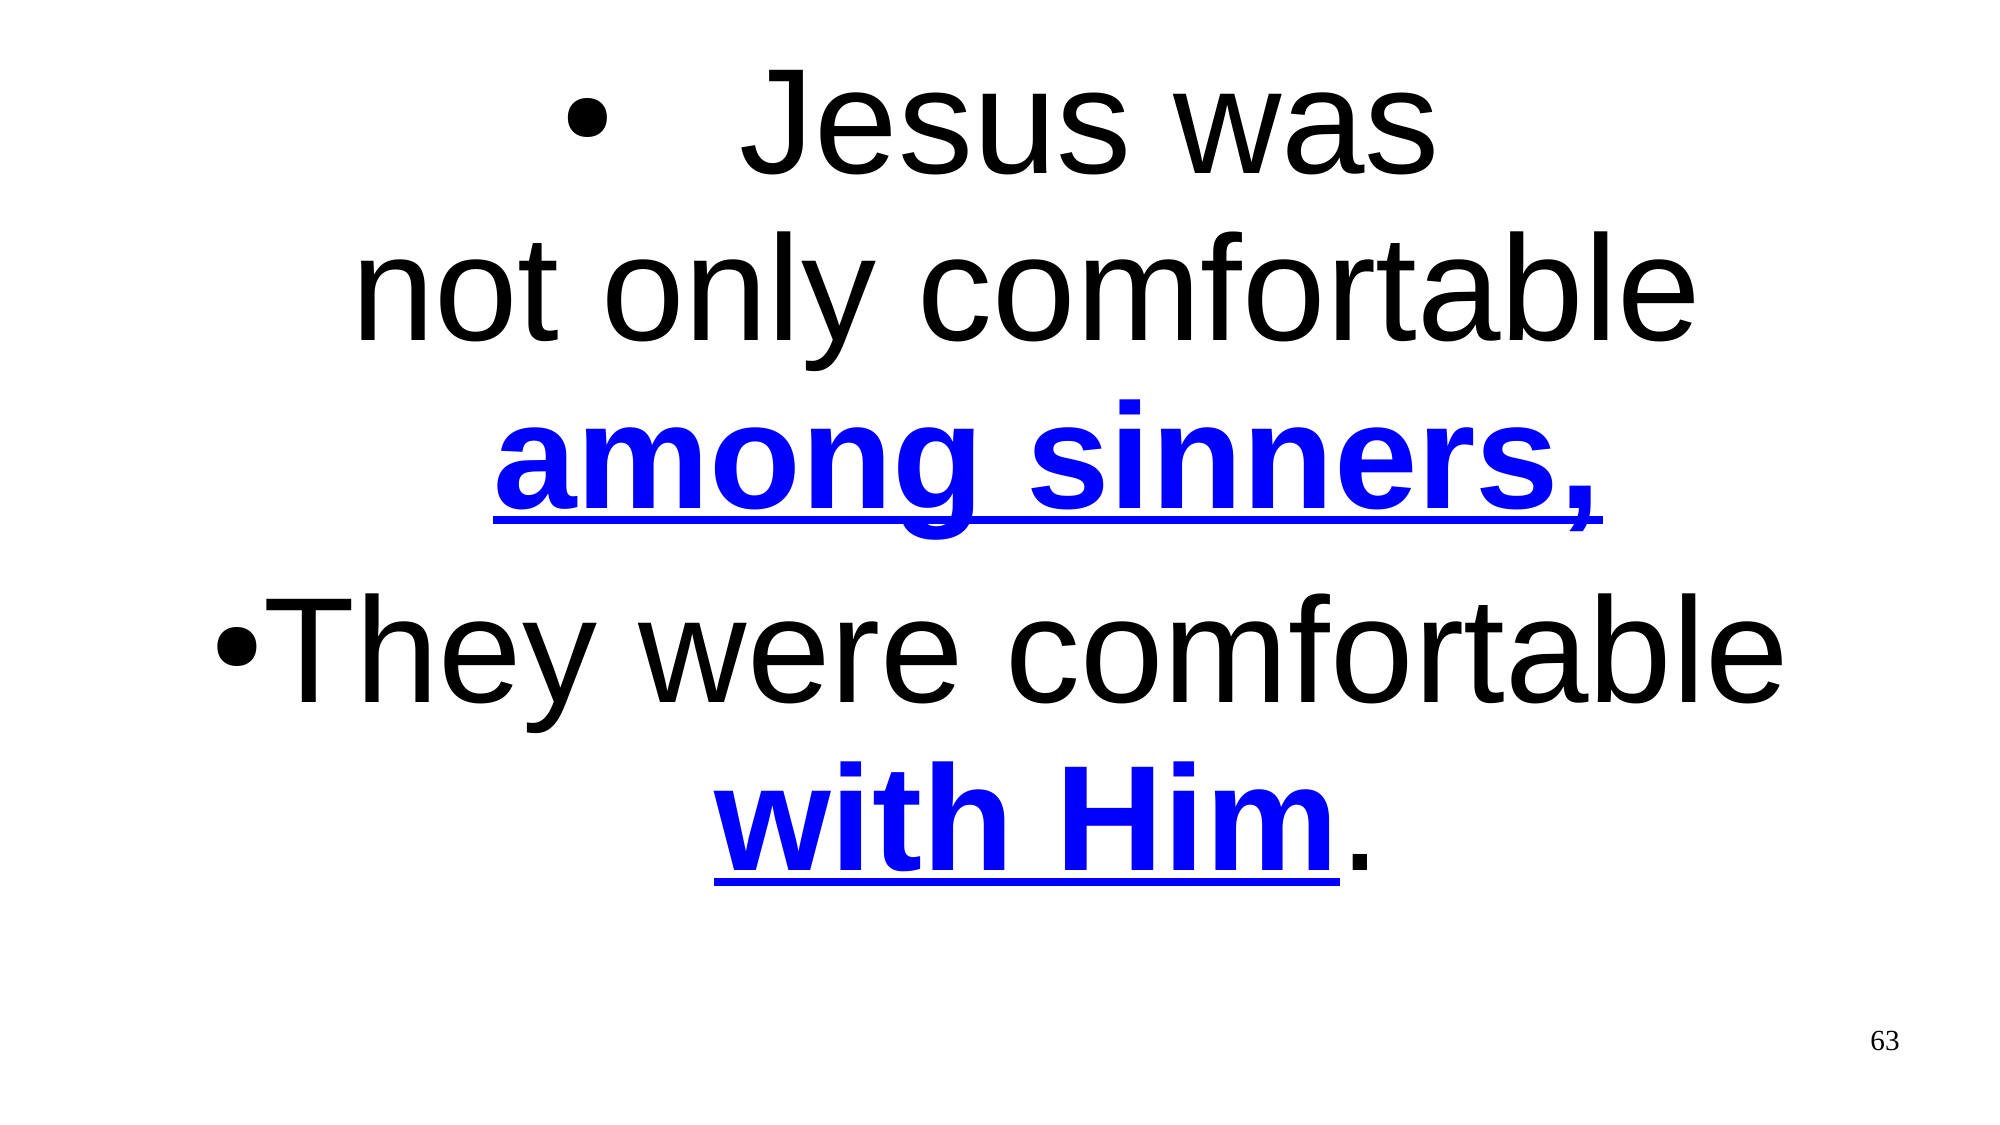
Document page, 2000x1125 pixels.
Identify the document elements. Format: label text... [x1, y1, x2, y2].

list Jesus was not only comfortable among sinners, They were comfortable with Him. [37, 37, 1988, 1088]
